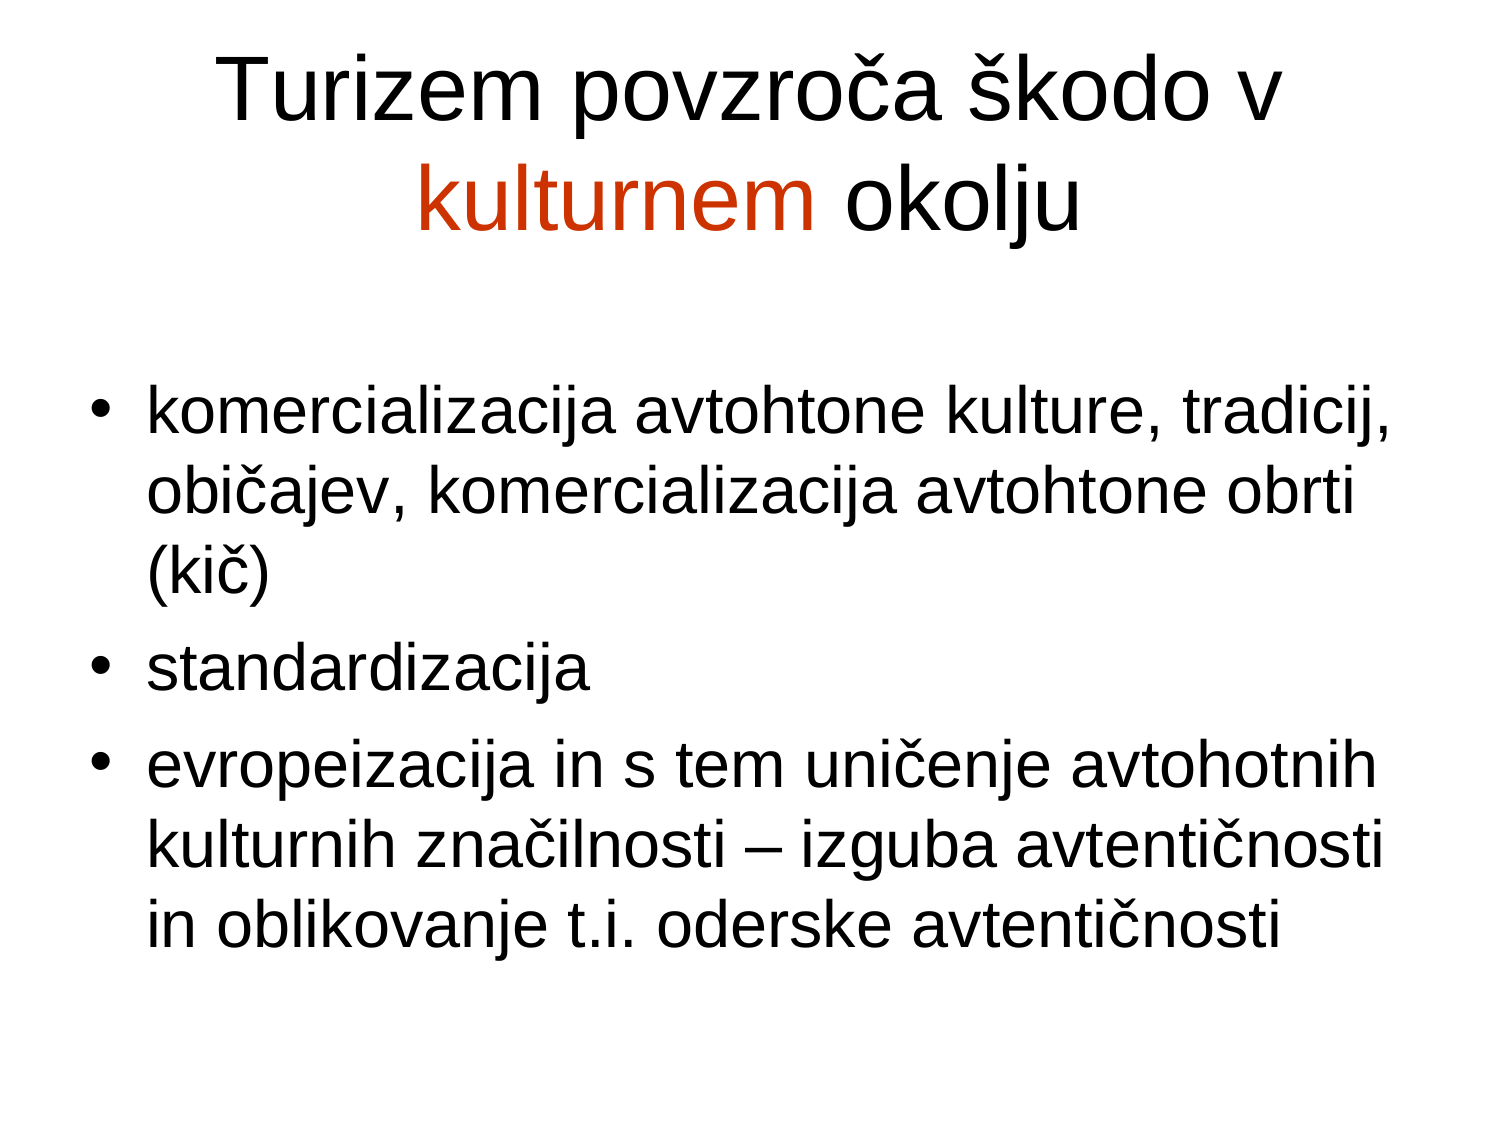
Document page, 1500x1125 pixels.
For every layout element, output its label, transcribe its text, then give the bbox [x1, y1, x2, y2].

title Turizem povzroča škodo v kulturnem okolju [75, 21, 1426, 257]
list komercializacija avtohtone kulture, tradicij, običajev, komercializacija avtohtone obrti (kič) standardizacija evropeizacija in s tem uničenje avtohotnih kulturnih značilnosti – izguba avtentičnosti in oblikovanje t.i. oderske avtentičnosti [75, 262, 1426, 1006]
